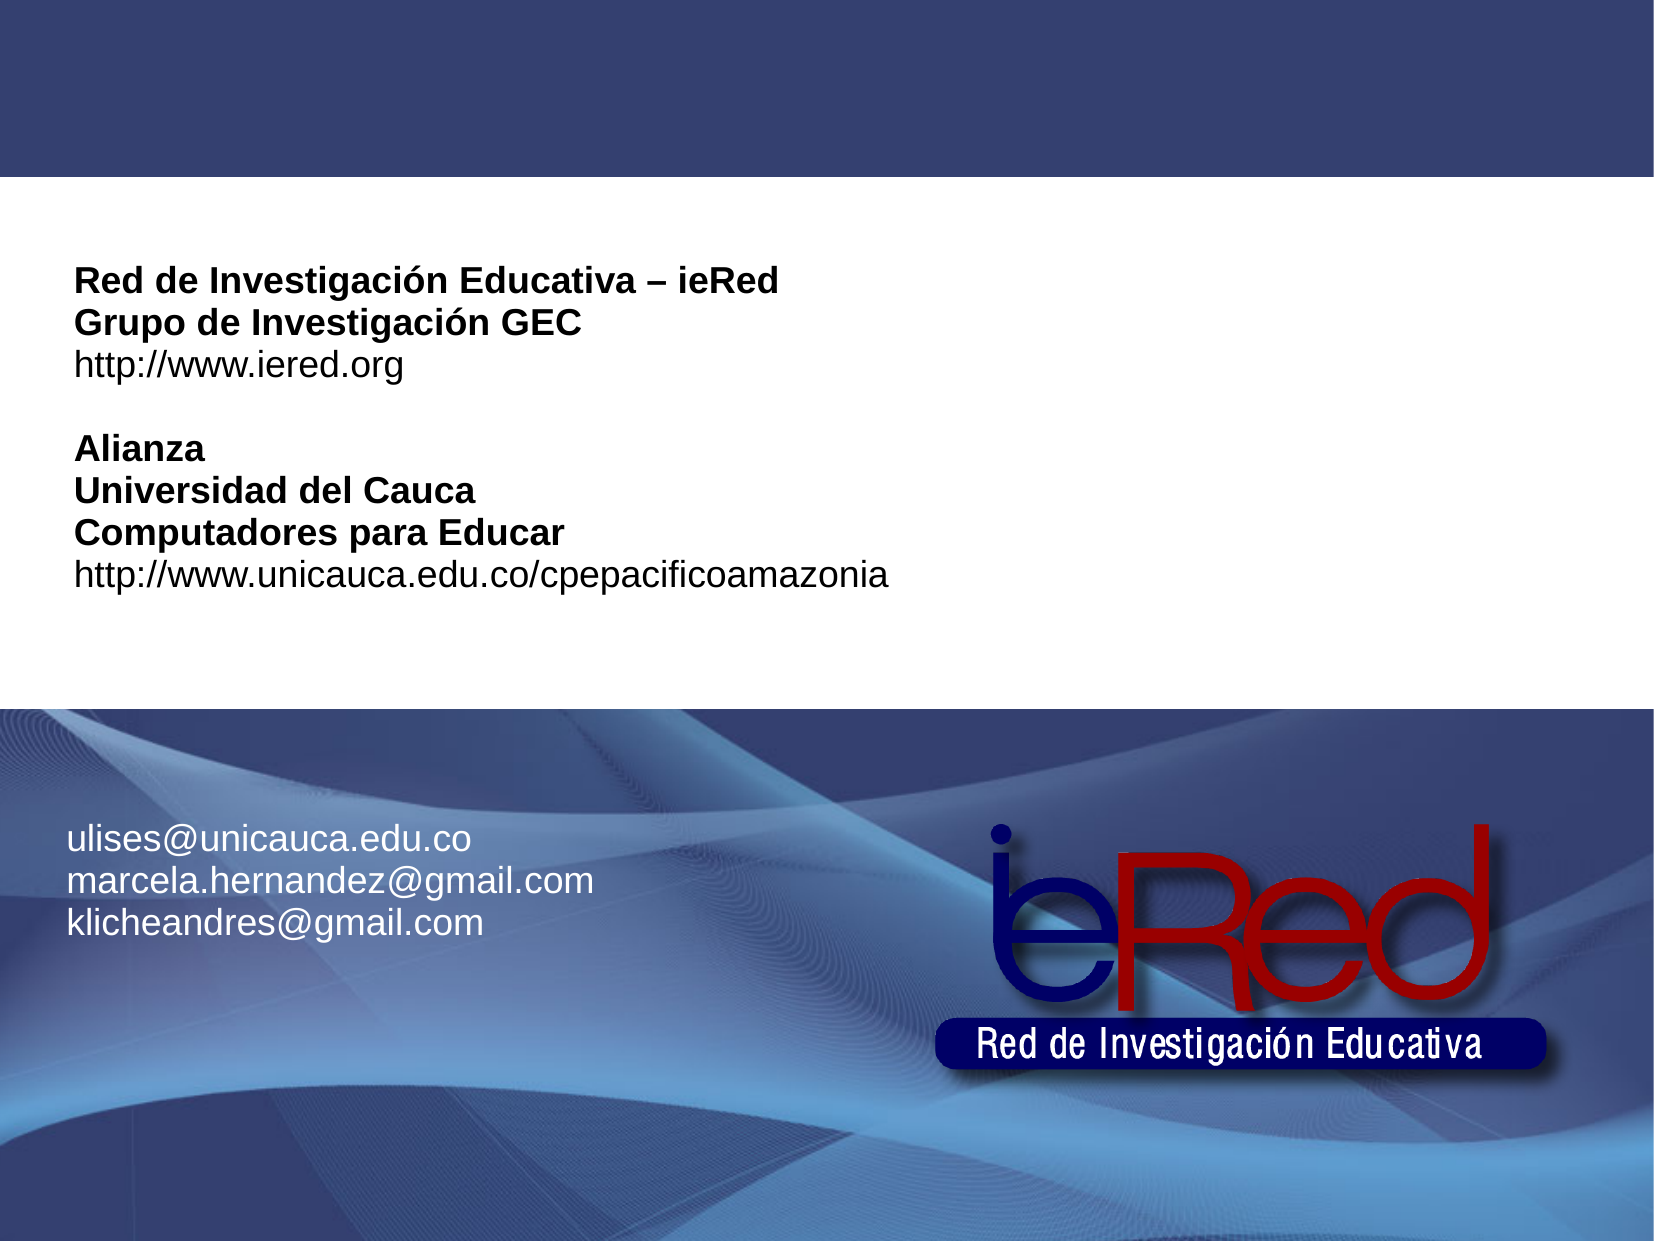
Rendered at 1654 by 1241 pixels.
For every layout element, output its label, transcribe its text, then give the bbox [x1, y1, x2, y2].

text_box Red de Investigación Educativa – ieRed Grupo de Investigación GEC http://www.iered.org Alianza Universidad del Cauca Computadores para Educar http://www.unicauca.edu.co/cpepacificoamazonia [59, 252, 915, 604]
picture [0, 0, 1654, 177]
text_box ulises@unicauca.edu.co marcela.hernandez@gmail.com klicheandres@gmail.com [51, 810, 621, 951]
text_box [0, 177, 1654, 709]
picture [0, 709, 1654, 1241]
